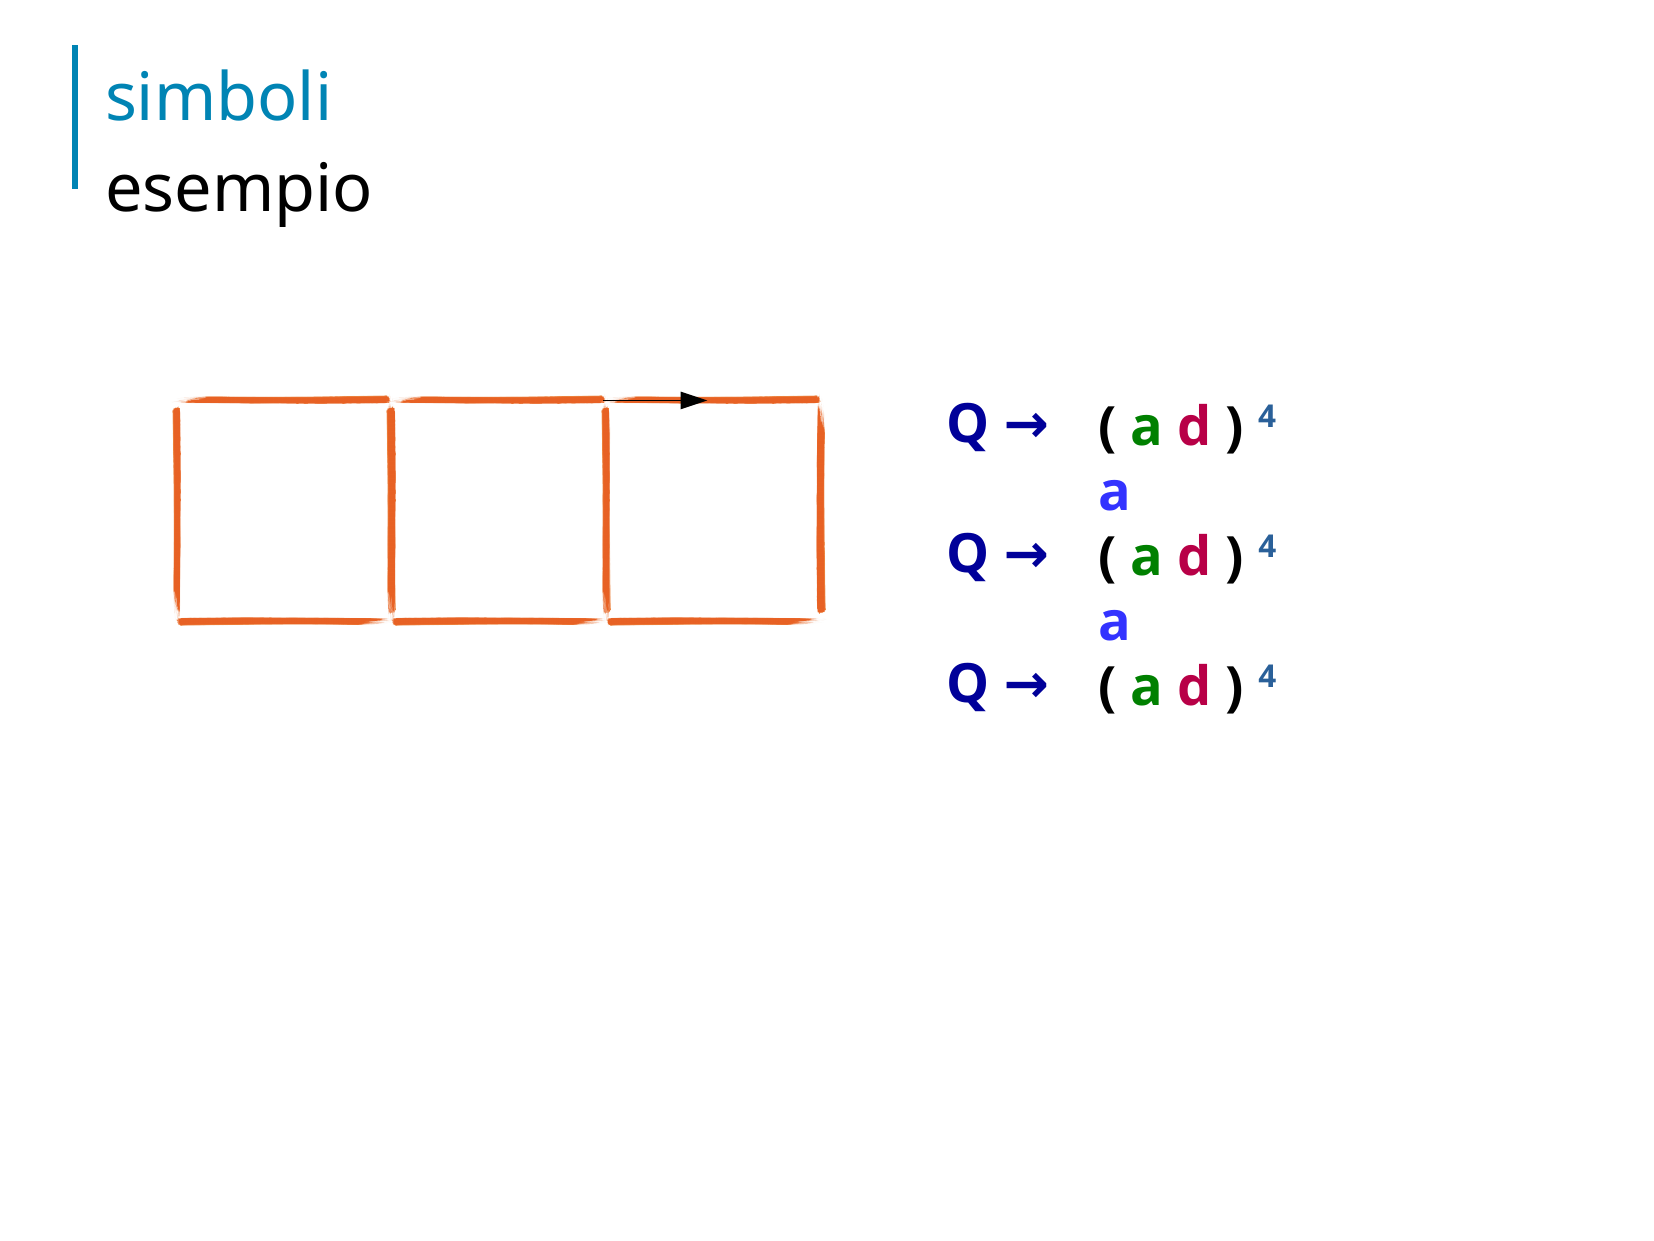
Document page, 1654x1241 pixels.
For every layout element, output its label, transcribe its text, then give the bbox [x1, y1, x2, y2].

text_box ( a d ) 4 [1083, 643, 1285, 732]
text_box a [1084, 602, 1151, 643]
text_box Q → [931, 380, 1104, 469]
title simboli esempio [105, 49, 1571, 200]
text_box ( a d ) 4 [1083, 383, 1285, 472]
text_box ( a d ) 4 [1083, 513, 1285, 602]
picture [170, 393, 827, 628]
picture [694, 393, 826, 615]
text_box Q → [931, 510, 1104, 599]
text_box Q → [931, 640, 1104, 729]
text_box a [1084, 472, 1151, 513]
